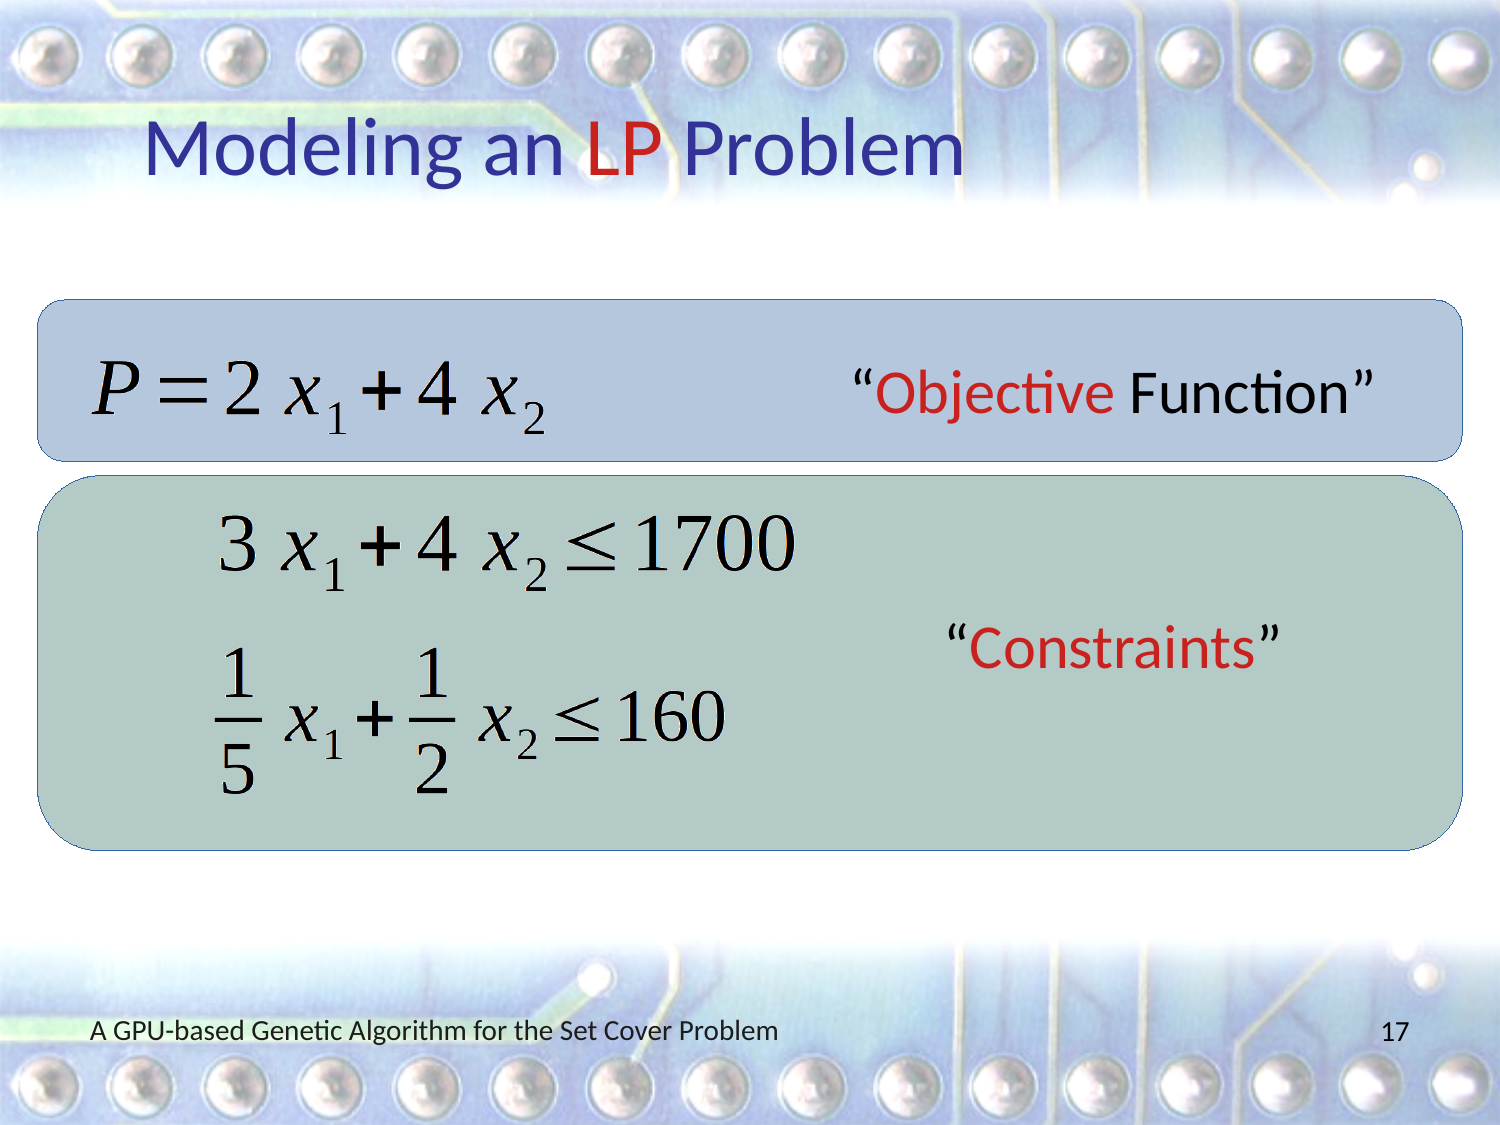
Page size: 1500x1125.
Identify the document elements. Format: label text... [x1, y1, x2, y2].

text_box [37, 475, 1463, 851]
picture [0, 884, 1500, 1125]
list “Objective Function” [709, 343, 1460, 502]
picture [0, 0, 1500, 261]
title Modeling an LP Problem [75, 89, 1425, 195]
slide_number A GPU-based Genetic Algorithm for the Set Cover Problem [74, 979, 1113, 1055]
picture [197, 481, 826, 616]
picture [67, 331, 578, 457]
list “Constraints” [709, 598, 1460, 756]
text_box [37, 299, 1463, 462]
picture [187, 621, 760, 826]
